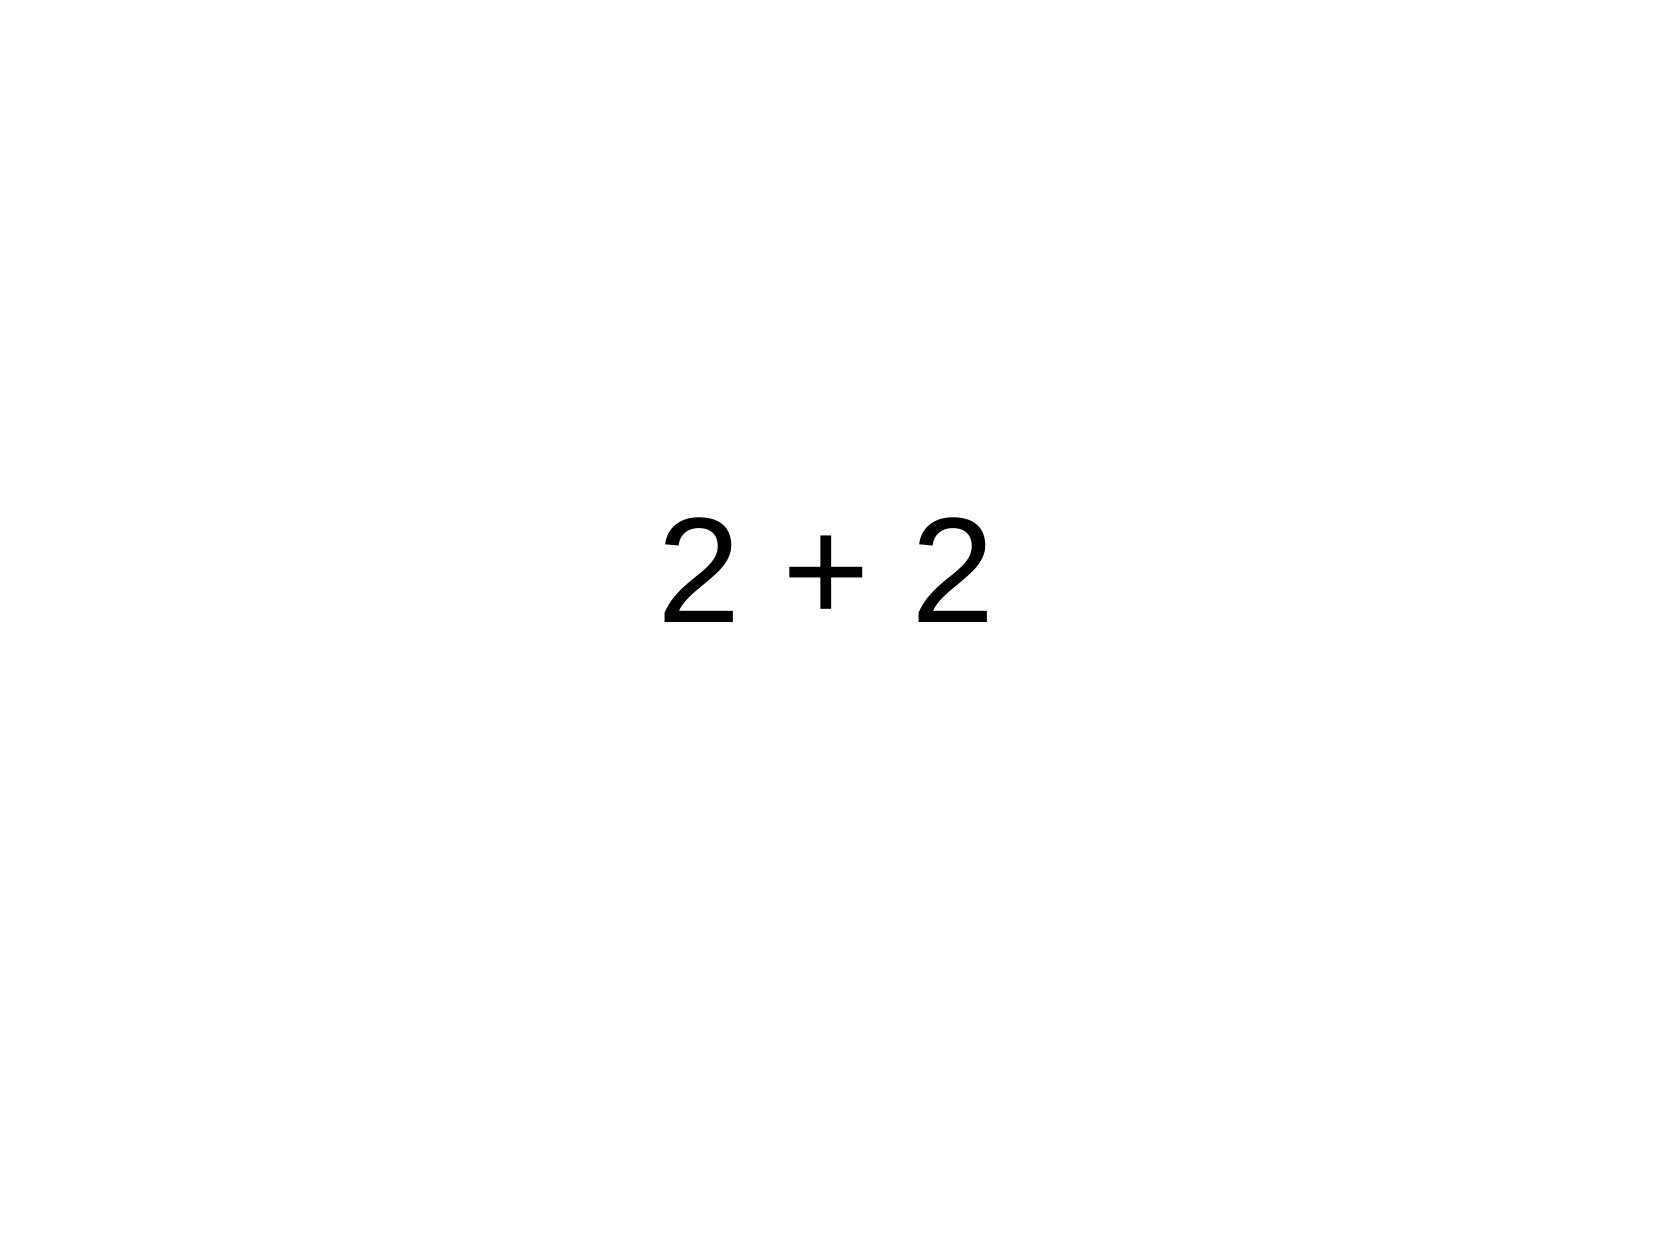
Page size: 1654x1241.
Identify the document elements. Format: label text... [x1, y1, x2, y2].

title 2 + 2 [82, 56, 1571, 1086]
